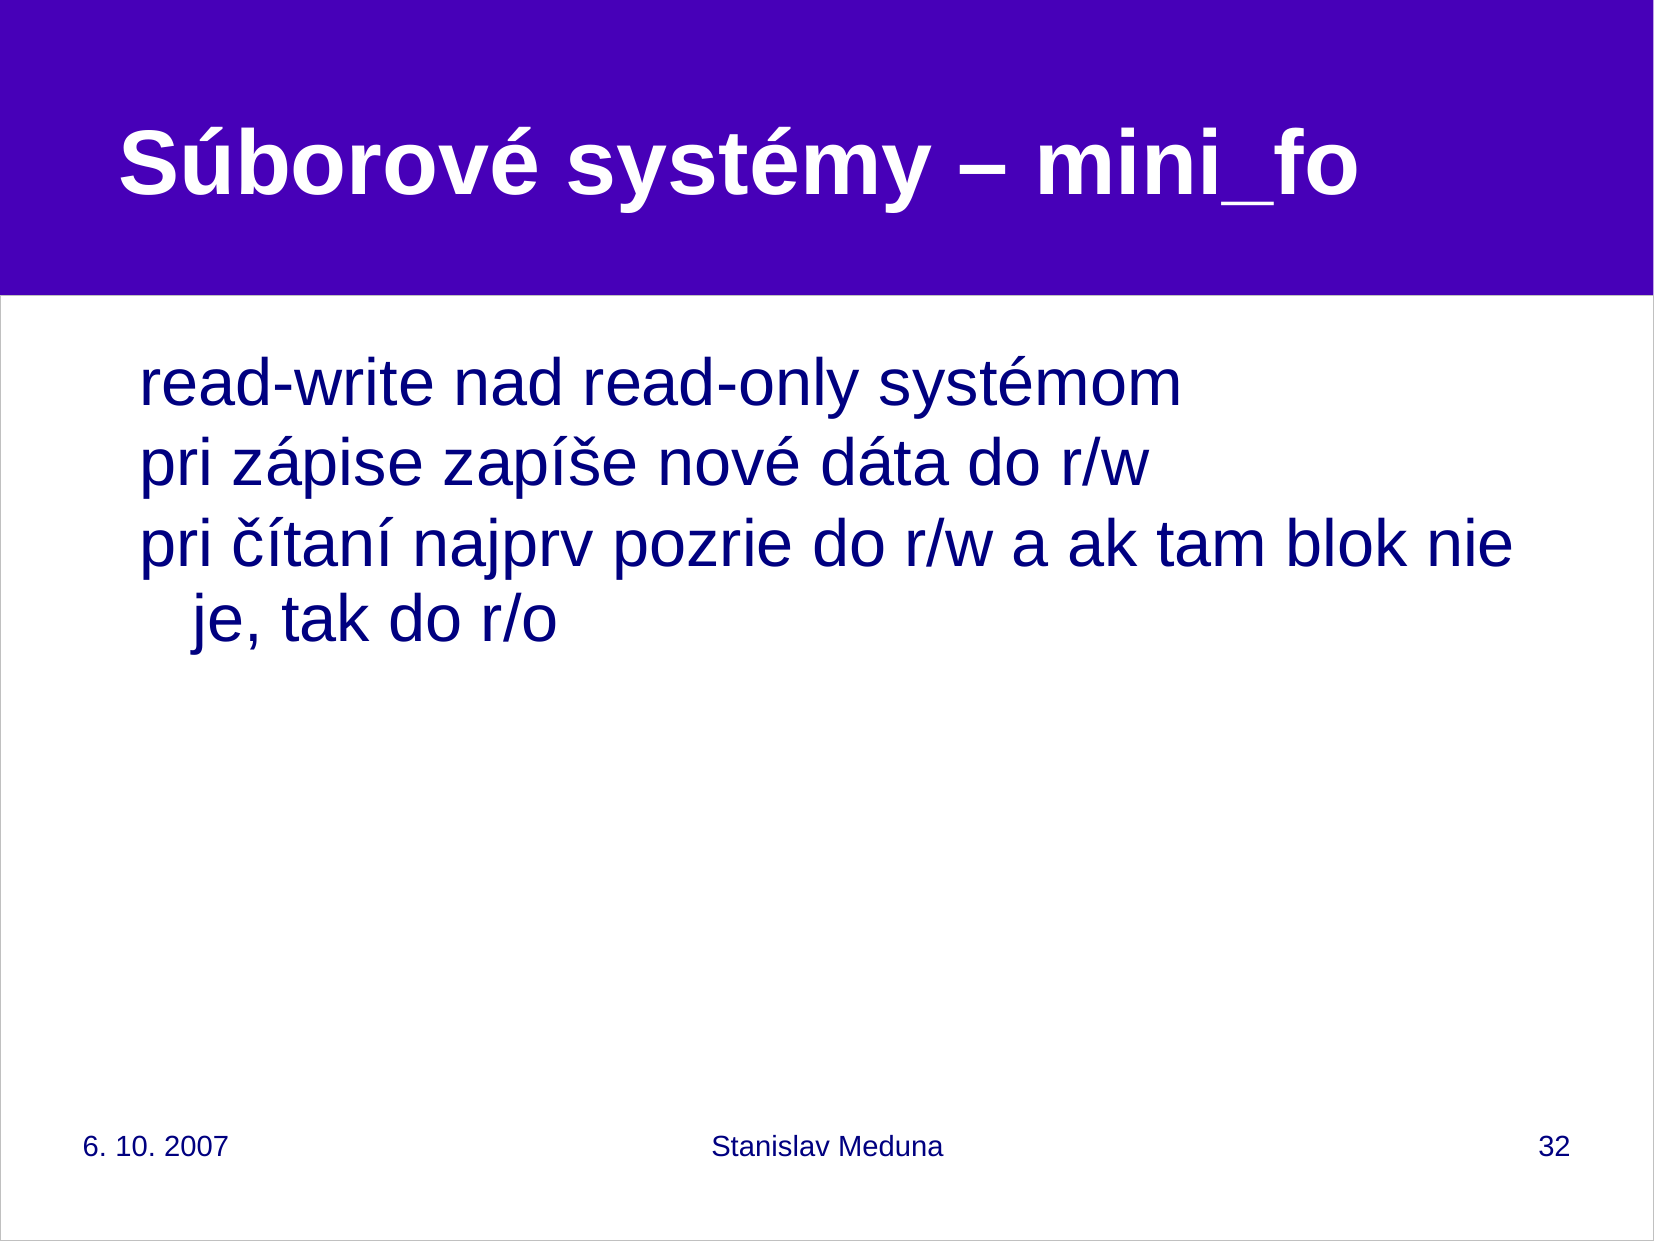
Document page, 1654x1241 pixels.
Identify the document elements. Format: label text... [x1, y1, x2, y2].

list read-write nad read-only systémom pri zápise zapíše nové dáta do r/w pri čítaní najprv pozrie do r/w a ak tam blok nie je, tak do r/o [121, 344, 1534, 1112]
title Súborové systémy – mini_fo [118, 66, 1595, 259]
